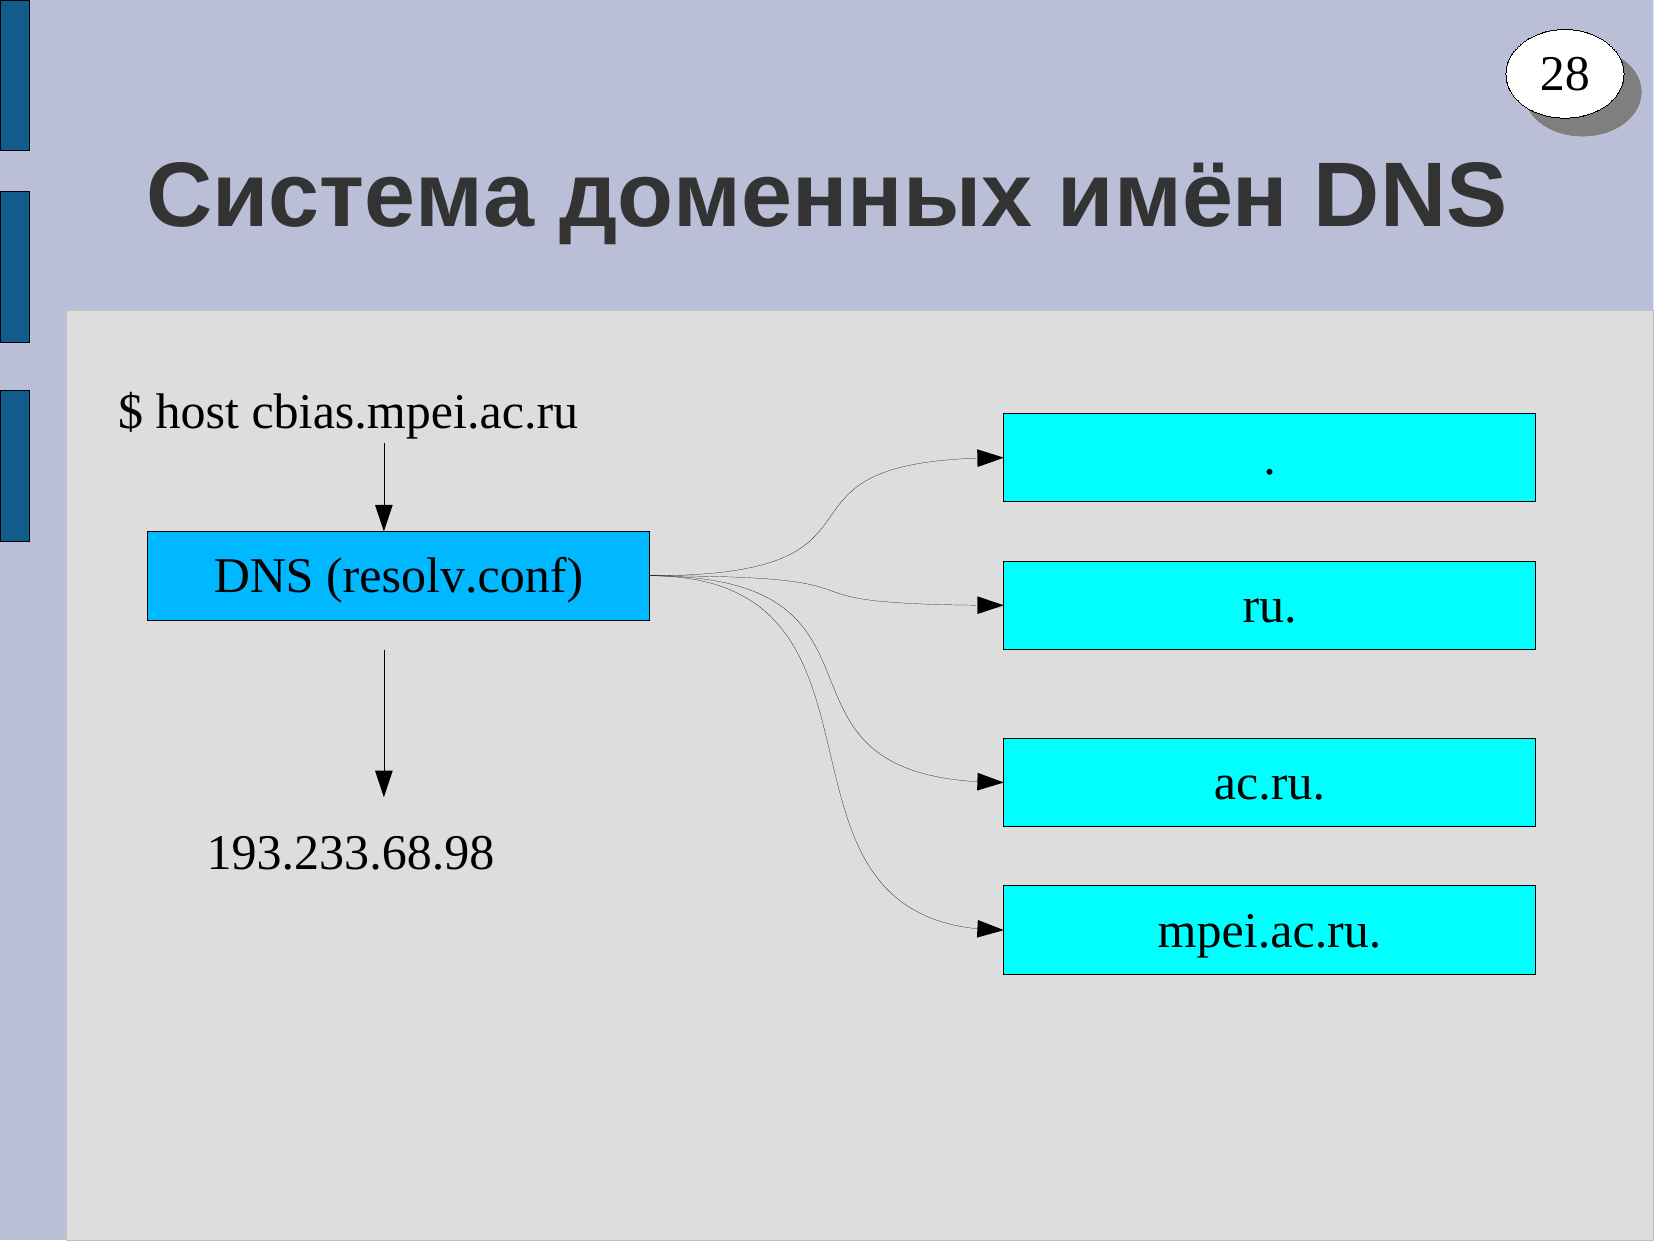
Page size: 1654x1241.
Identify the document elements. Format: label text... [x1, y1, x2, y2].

text_box mpei.ac.ru. [1003, 885, 1536, 975]
text_box DNS (resolv.conf) [147, 531, 650, 621]
title Система доменных имён DNS [121, 91, 1534, 299]
text_box $ host cbias.mpei.ac.ru [118, 383, 592, 440]
text_box 28 [1505, 29, 1625, 119]
text_box ru. [1003, 561, 1536, 650]
text_box ac.ru. [1003, 738, 1536, 827]
text_box 193.233.68.98 [206, 825, 495, 881]
text_box . [1003, 413, 1536, 502]
